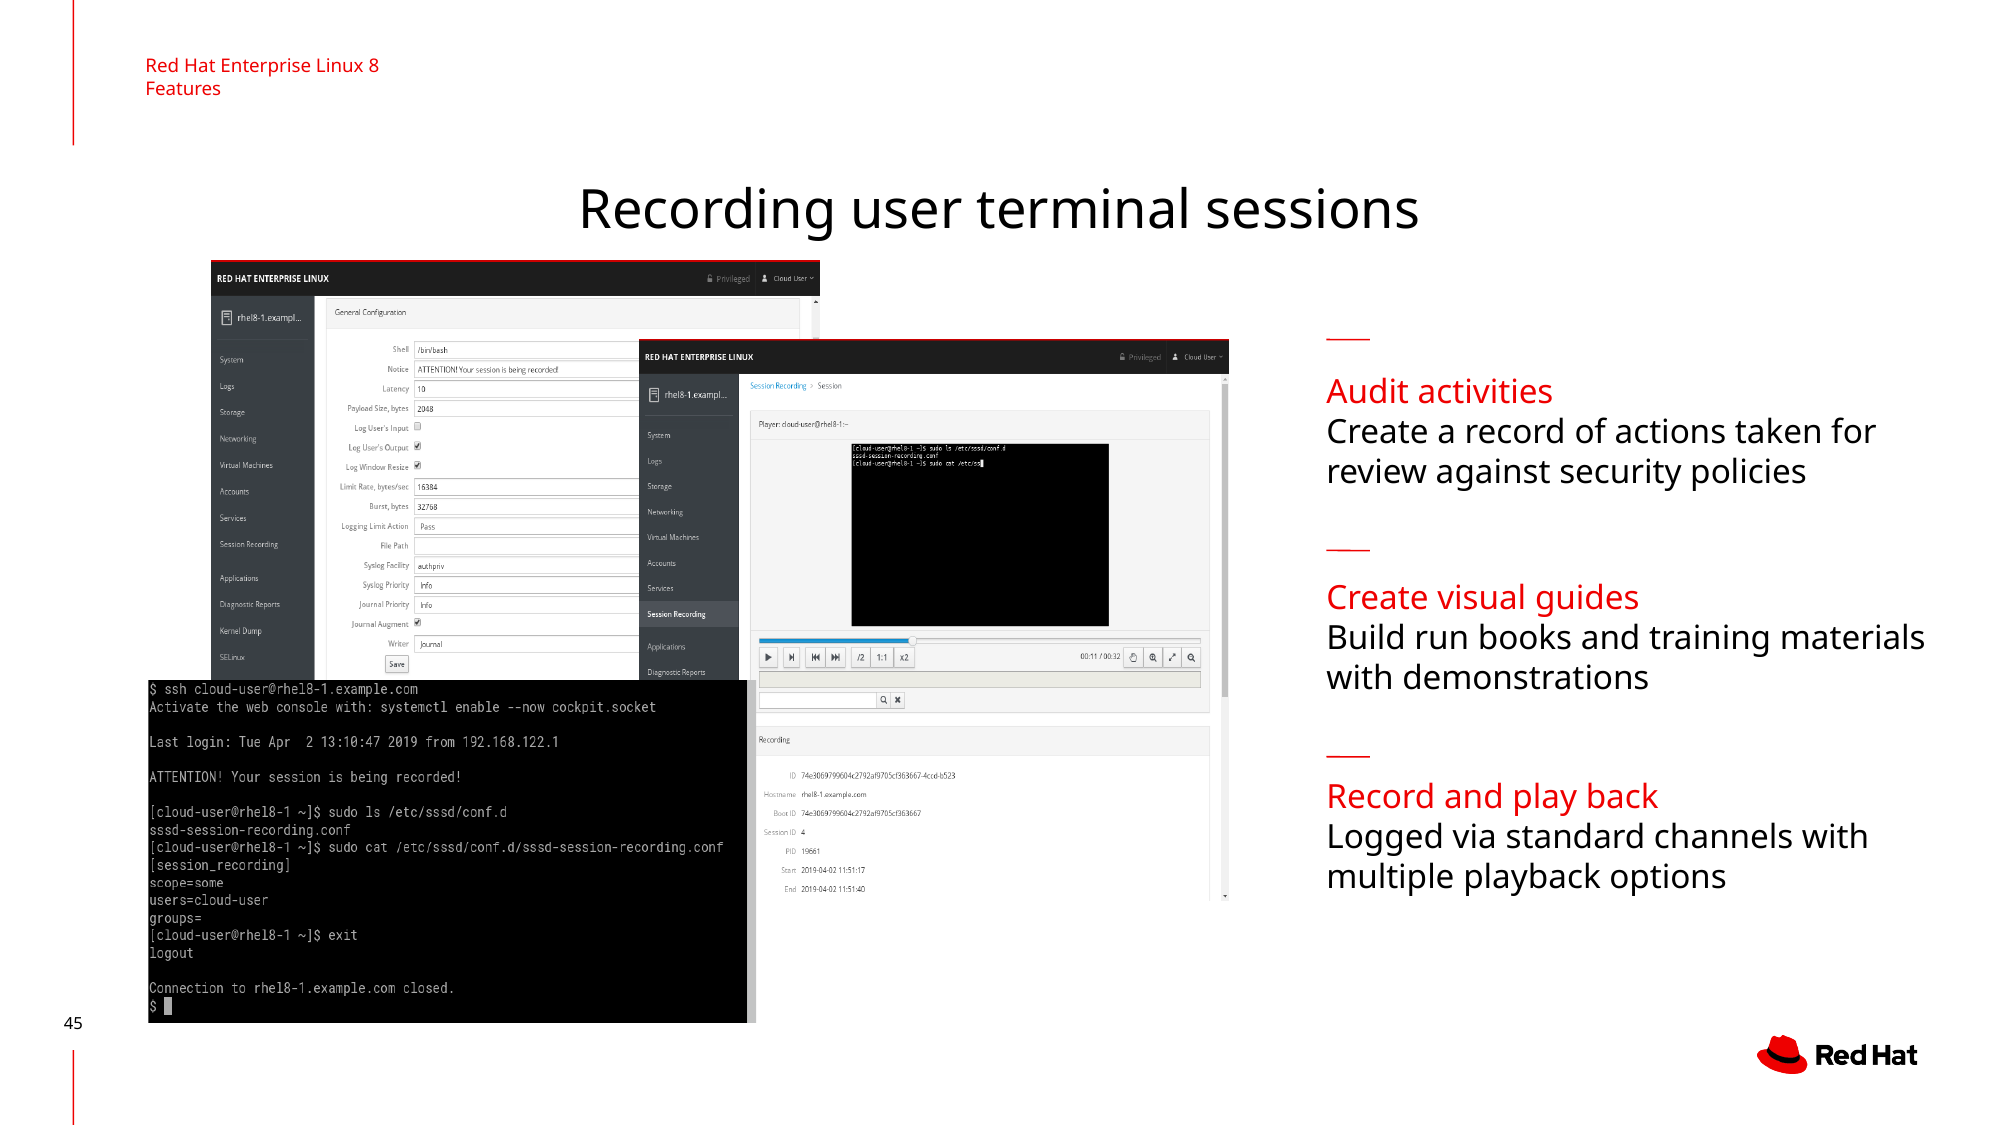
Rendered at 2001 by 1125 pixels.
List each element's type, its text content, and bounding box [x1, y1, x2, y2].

title Recording user terminal sessions [287, 155, 1713, 314]
text_box Audit activities Create a record of actions taken for review against security policies Create visual guides Build run books and training materials with demonstrations Record and play back Logged via standard channels with multiple playback options [1326, 339, 1935, 967]
slide_number <number> [13, 1012, 134, 1036]
text_box Red Hat Enterprise Linux 8 Features [73, 9, 919, 144]
picture [148, 260, 1229, 1023]
picture [1757, 1035, 1918, 1074]
